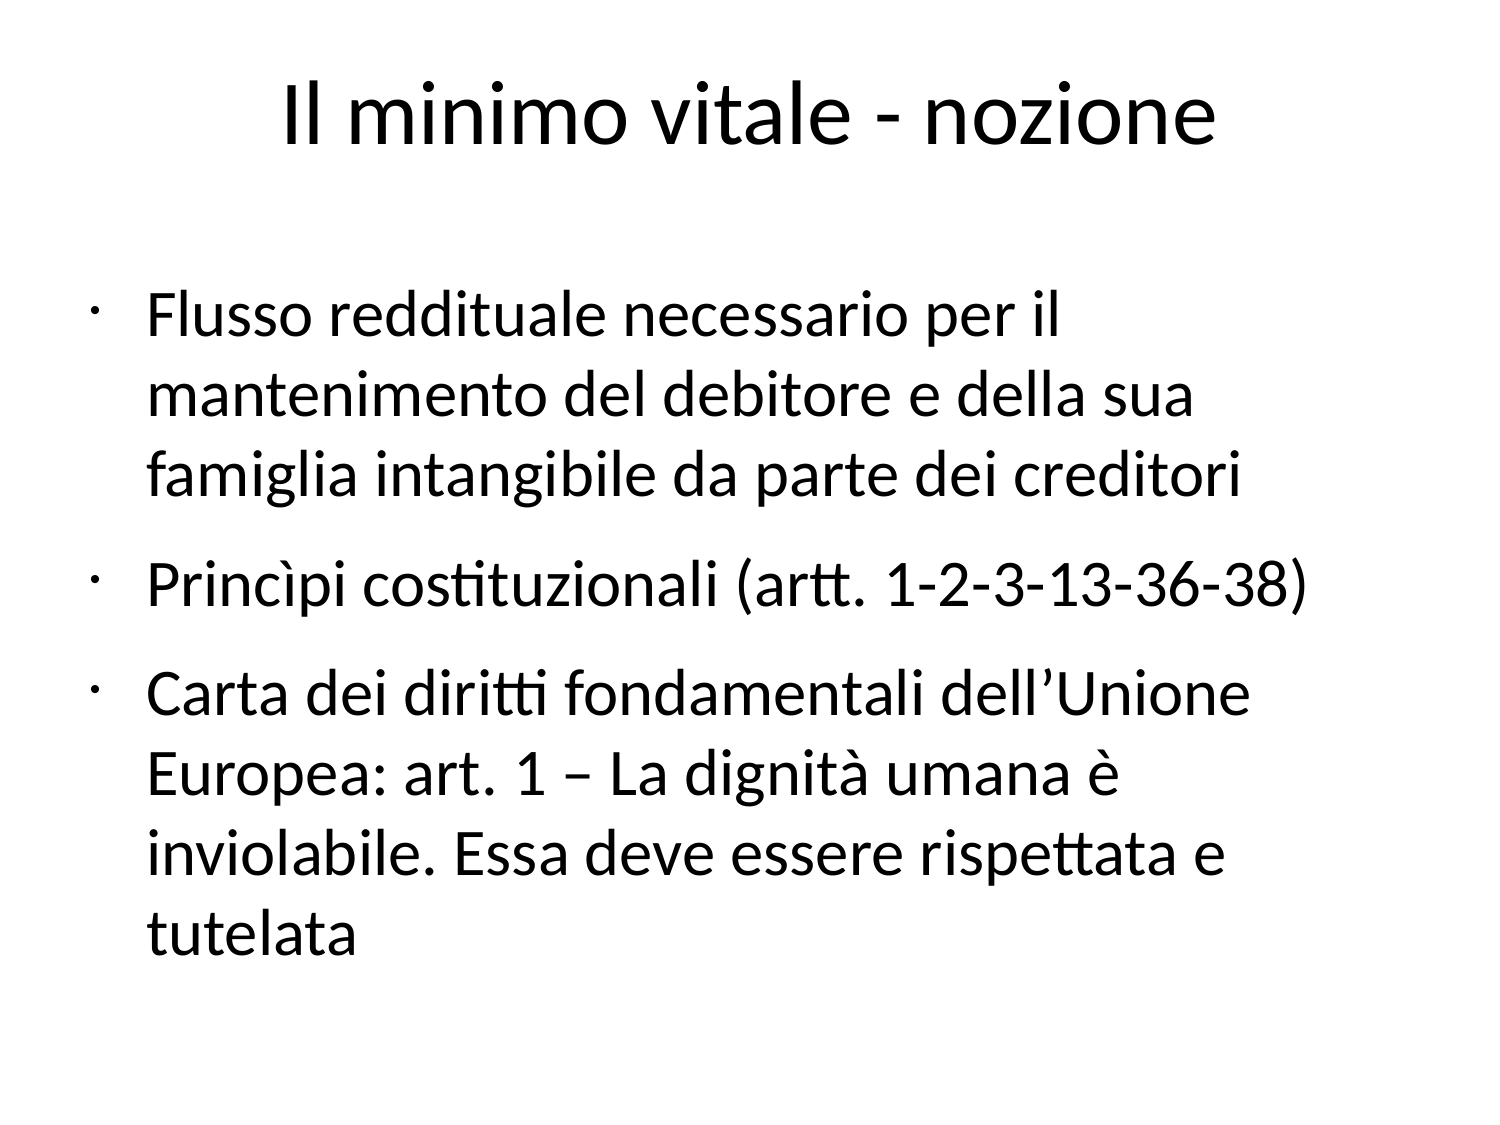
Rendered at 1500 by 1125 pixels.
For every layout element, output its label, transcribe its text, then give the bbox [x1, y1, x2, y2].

list Flusso reddituale necessario per il mantenimento del debitore e della sua famiglia intangibile da parte dei creditori Princìpi costituzionali (artt. 1-2-3-13-36-38) Carta dei diritti fondamentali dell’Unione Europea: art. 1 – La dignità umana è inviolabile. Essa deve essere rispettata e tutelata [75, 262, 1425, 1005]
title Il minimo vitale - nozione [75, 45, 1425, 233]
